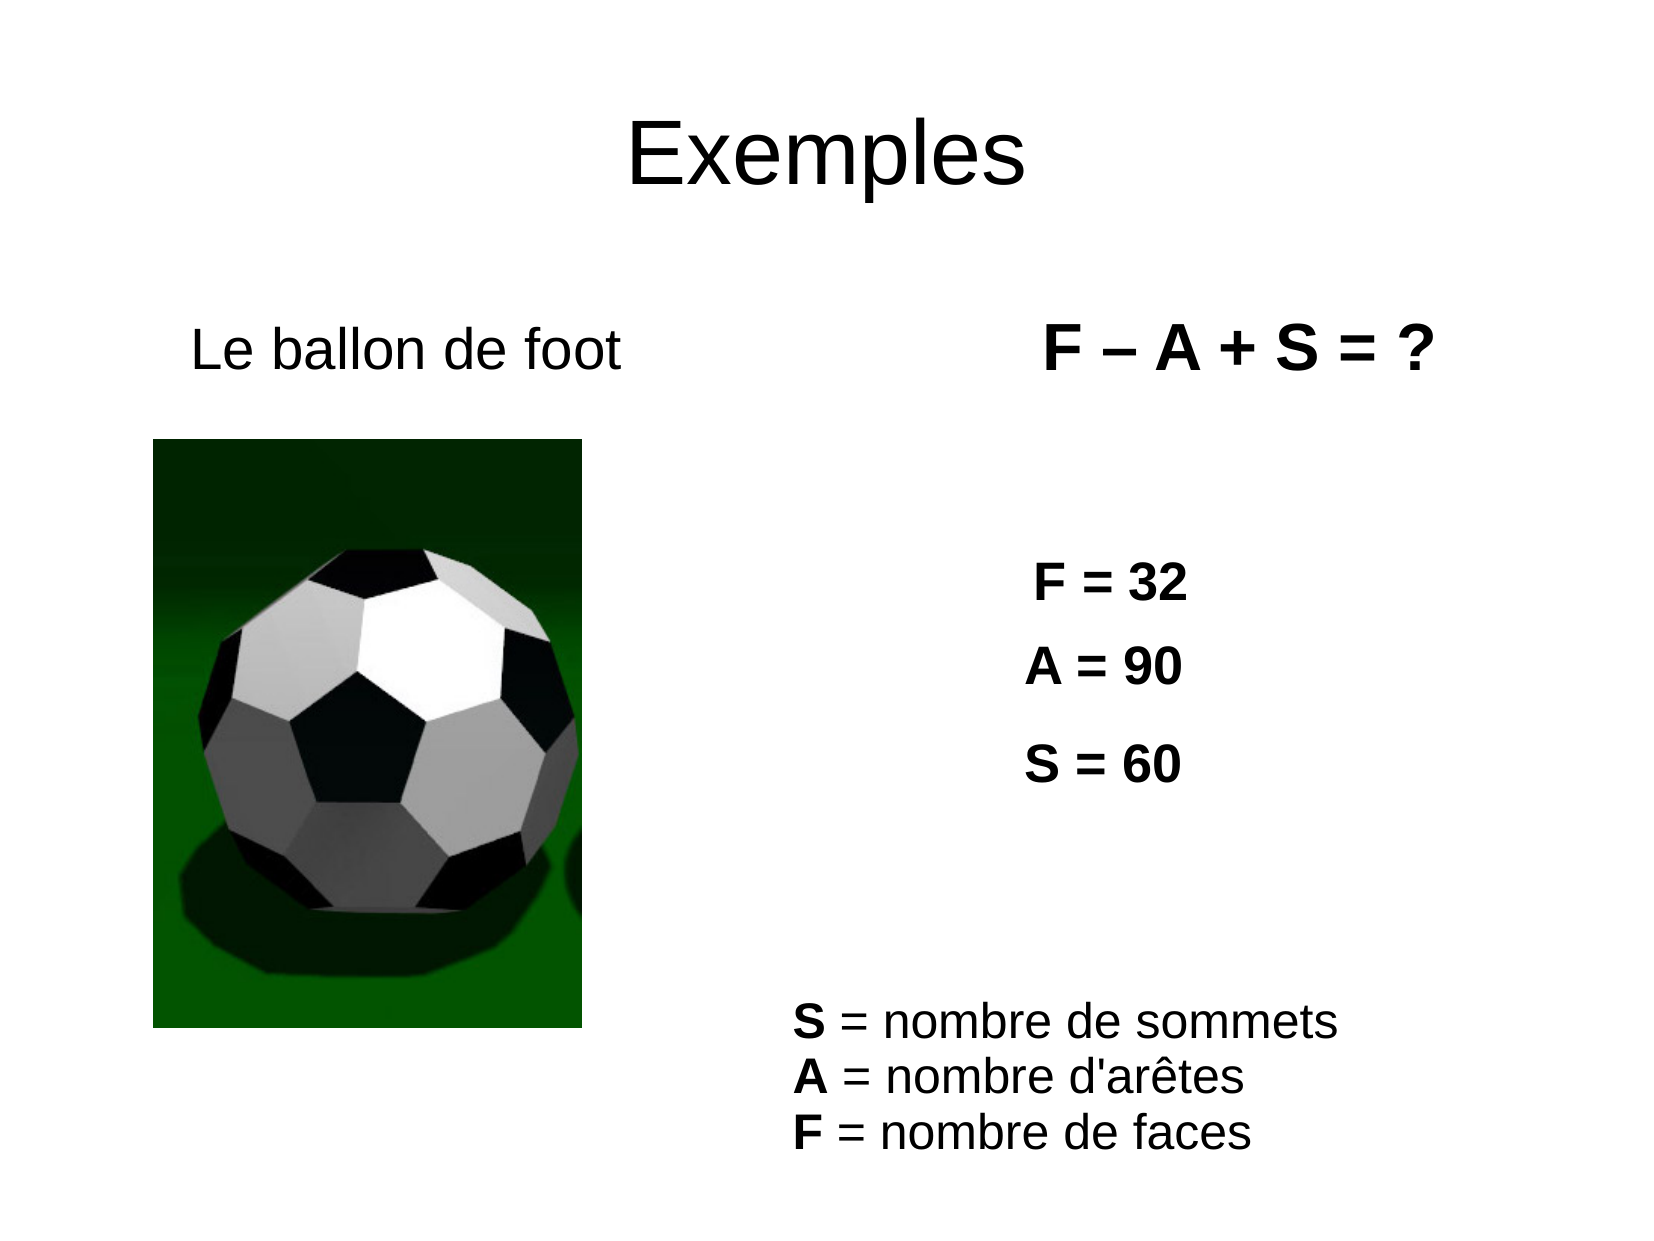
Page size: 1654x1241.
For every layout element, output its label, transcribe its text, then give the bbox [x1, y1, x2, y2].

text_box F = 32 [1019, 543, 1205, 620]
text_box A = 90 [1009, 628, 1199, 704]
picture [153, 439, 582, 1028]
text_box F – A + S = ? [1027, 302, 1489, 402]
text_box Le ballon de foot [175, 309, 638, 391]
text_box S = 60 [1009, 726, 1198, 802]
text_box S = nombre de sommets A = nombre d'arêtes F = nombre de faces [706, 985, 1560, 1170]
title Exemples [82, 49, 1571, 257]
